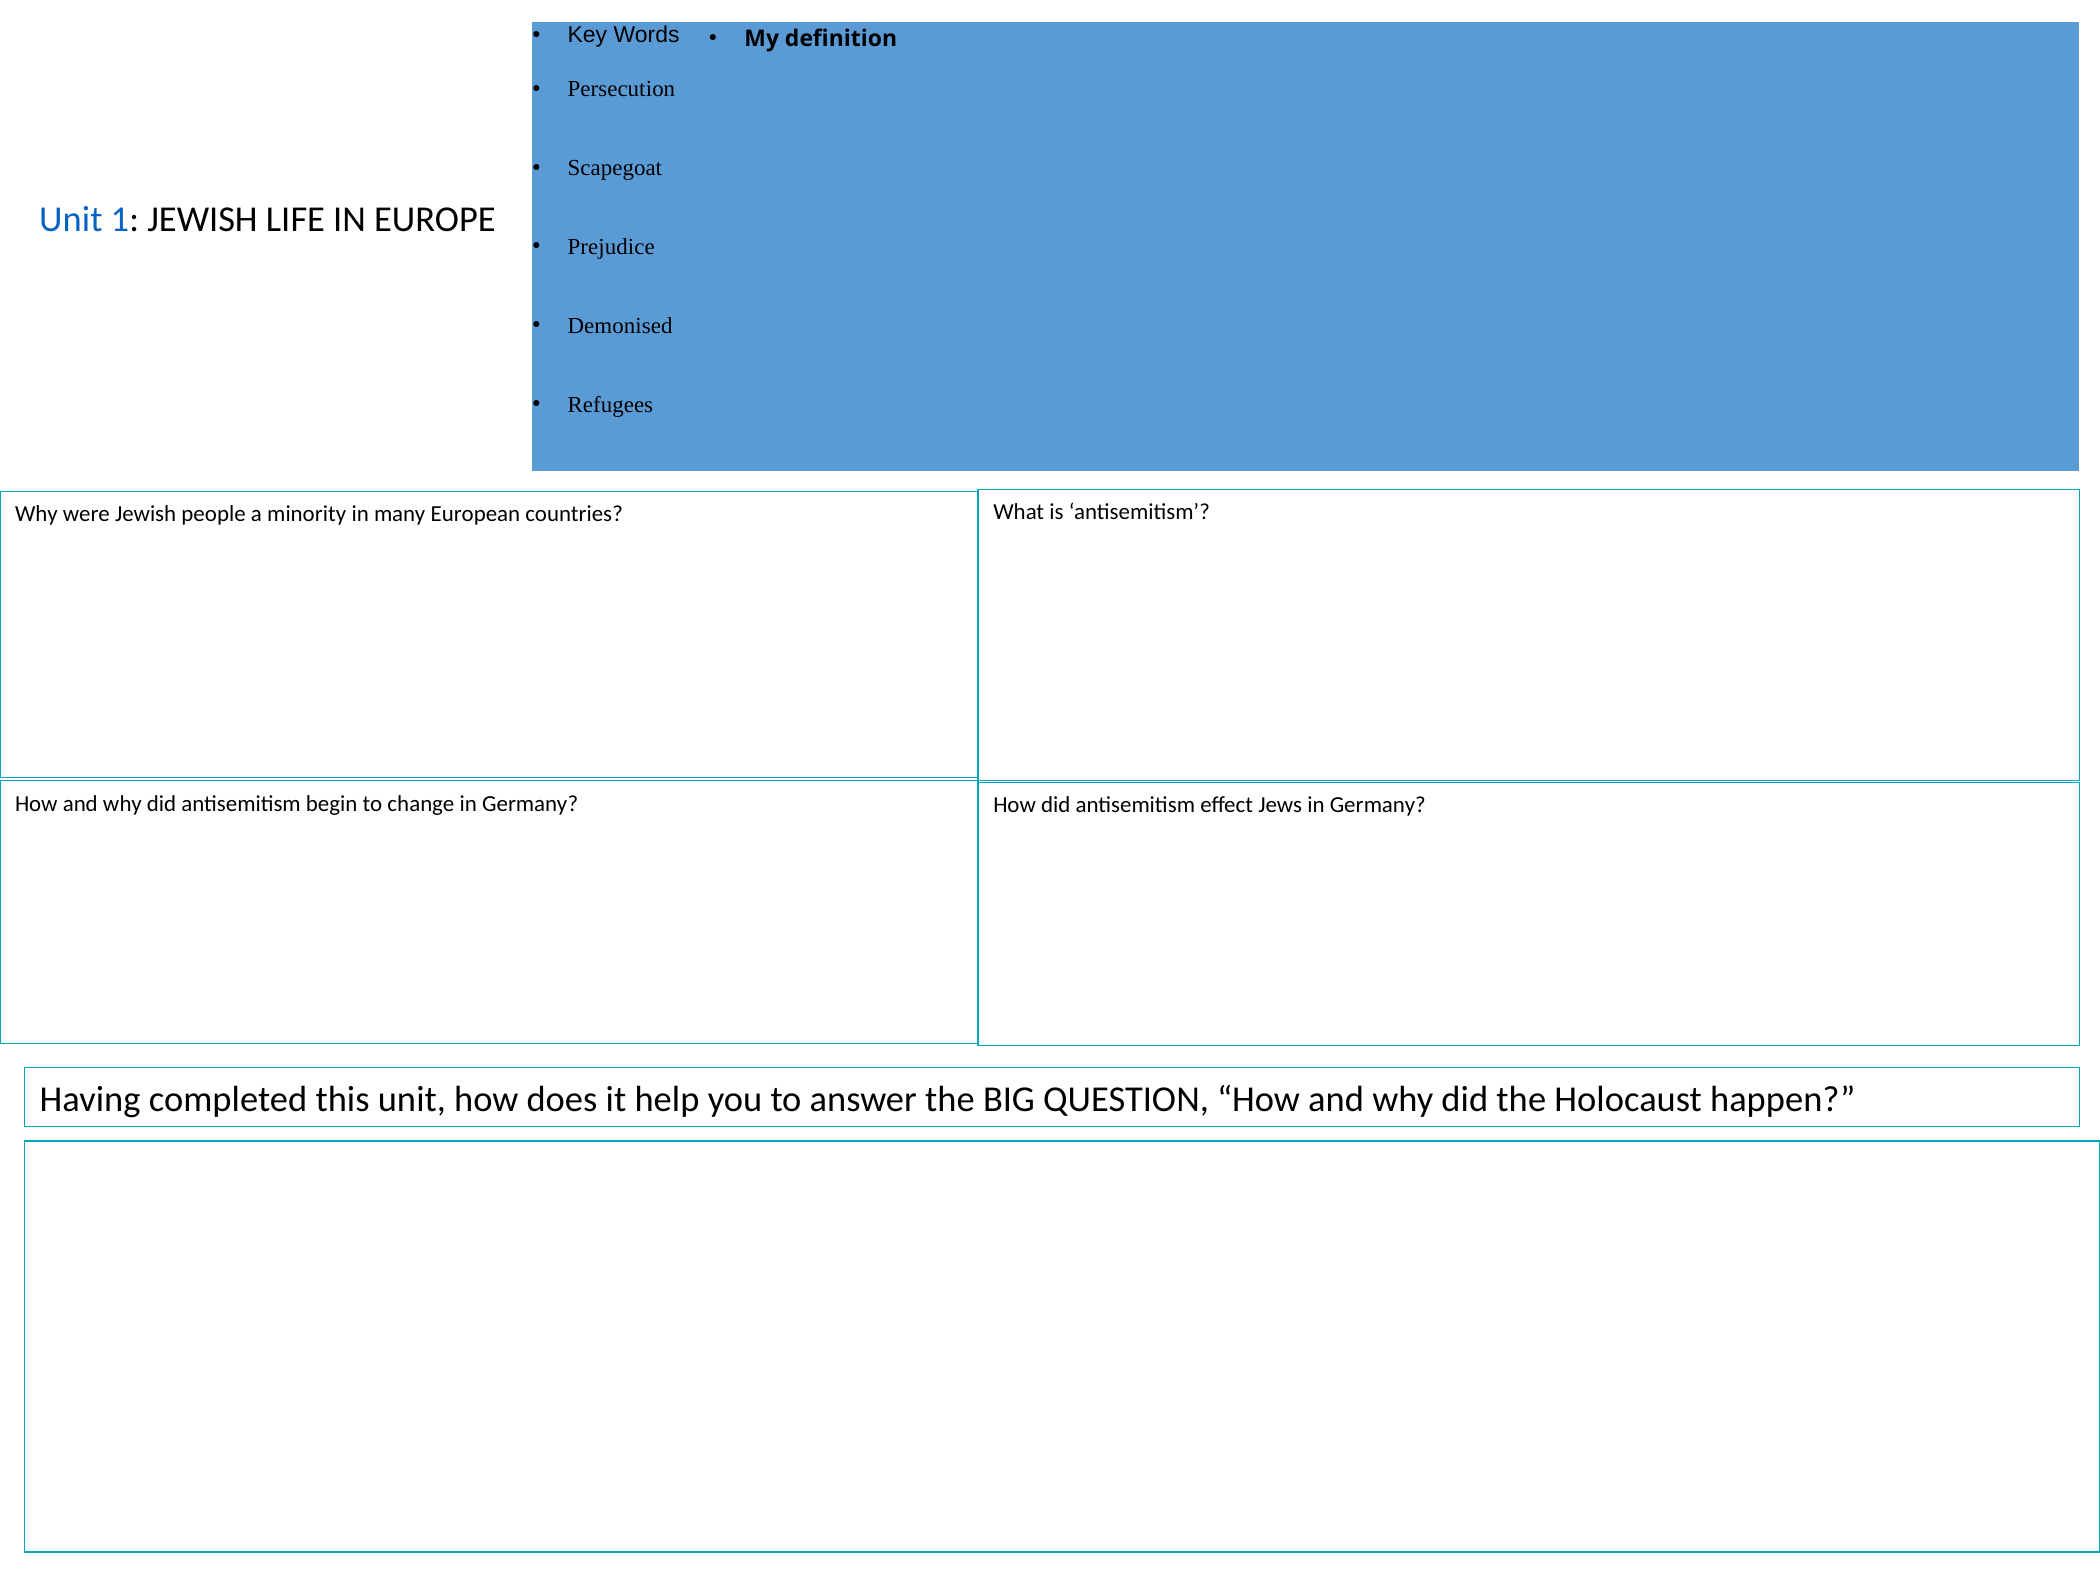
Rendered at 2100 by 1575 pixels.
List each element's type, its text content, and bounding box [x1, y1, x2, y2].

table_cell [709, 313, 2079, 392]
text_box How did antisemitism effect Jews in Germany? [978, 782, 2080, 1046]
text_box Having completed this unit, how does it help you to answer the BIG QUESTION, “How and why did the Holocaust happen?” [24, 1067, 2080, 1127]
table_header My definition [709, 22, 2079, 76]
table_cell [709, 155, 2079, 234]
text_box How and why did antisemitism begin to change in Germany? [0, 780, 979, 1044]
table_cell Prejudice [532, 234, 709, 313]
table_cell [709, 234, 2079, 313]
text_box Why were Jewish people a minority in many European countries? [0, 491, 979, 778]
table_cell Demonised [532, 313, 709, 392]
table_cell Scapegoat [532, 155, 709, 234]
text_box Unit 1: JEWISH LIFE IN EUROPE [25, 188, 511, 246]
table_cell [709, 392, 2079, 471]
text_box What is ‘antisemitism’? [978, 489, 2080, 781]
table_cell Persecution [532, 76, 709, 155]
table_header Key Words [532, 22, 709, 76]
table_cell [709, 76, 2079, 155]
table_cell Refugees [532, 392, 709, 471]
text_box [24, 1140, 2100, 1552]
